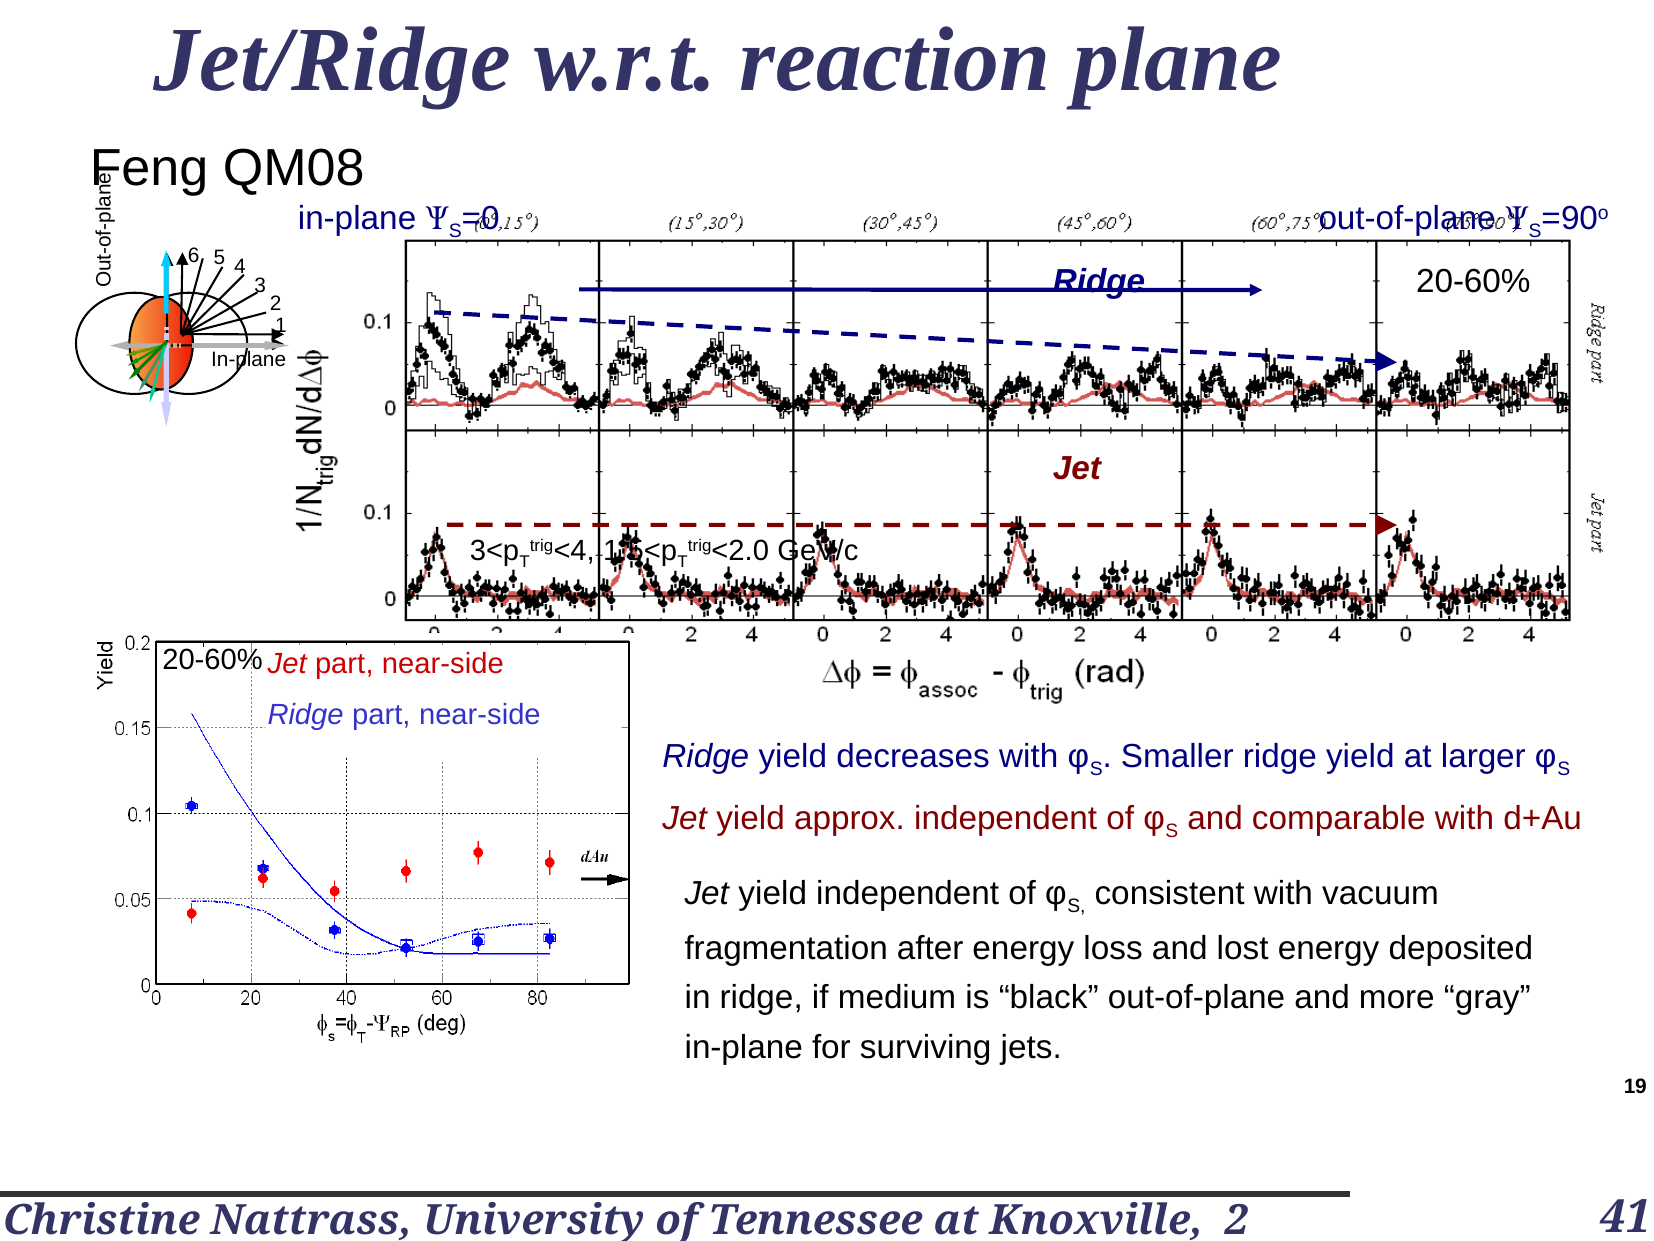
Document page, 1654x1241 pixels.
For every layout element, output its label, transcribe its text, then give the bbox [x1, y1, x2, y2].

picture [84, 199, 1654, 1046]
text_box 4 [227, 255, 249, 297]
text_box 1 [268, 314, 290, 356]
text_box 20-60% [155, 643, 354, 697]
text_box Ridge yield decreases with φS. Smaller ridge yield at larger φS Jet yield approx. independent of φS and comparable with d+Au [653, 737, 1654, 867]
text_box 20-60% [1409, 262, 1560, 318]
text_box 5 [206, 246, 228, 288]
text_box Ridge [1046, 262, 1153, 300]
text_box Feng QM08 [75, 130, 638, 204]
text_box Out-of-plane [91, 204, 158, 295]
text_box In-plane [204, 348, 320, 390]
text_box 2 [263, 291, 285, 334]
text_box 3 [247, 273, 269, 315]
text_box Jet part, near-side Ridge part, near-side [265, 645, 622, 758]
text_box Jet [1046, 449, 1108, 487]
text_box 19 [1553, 1074, 1654, 1117]
text_box in-plane S=0 [291, 204, 510, 242]
text_box Jet yield independent of φS, consistent with vacuum fragmentation after energy loss and lost energy deposited in ridge, if medium is “black” out-of-plane and more “gray” in-plane for surviving jets. [678, 874, 1551, 1066]
text_box out-of-plane S=90o [1312, 199, 1619, 242]
title Jet/Ridge w.r.t. reaction plane [62, 0, 1383, 119]
text_box [110, 250, 268, 428]
text_box 3<pTtrig<4, 1.5<pTtrig<2.0 GeV/c [463, 533, 1221, 708]
text_box 6 [181, 243, 203, 286]
